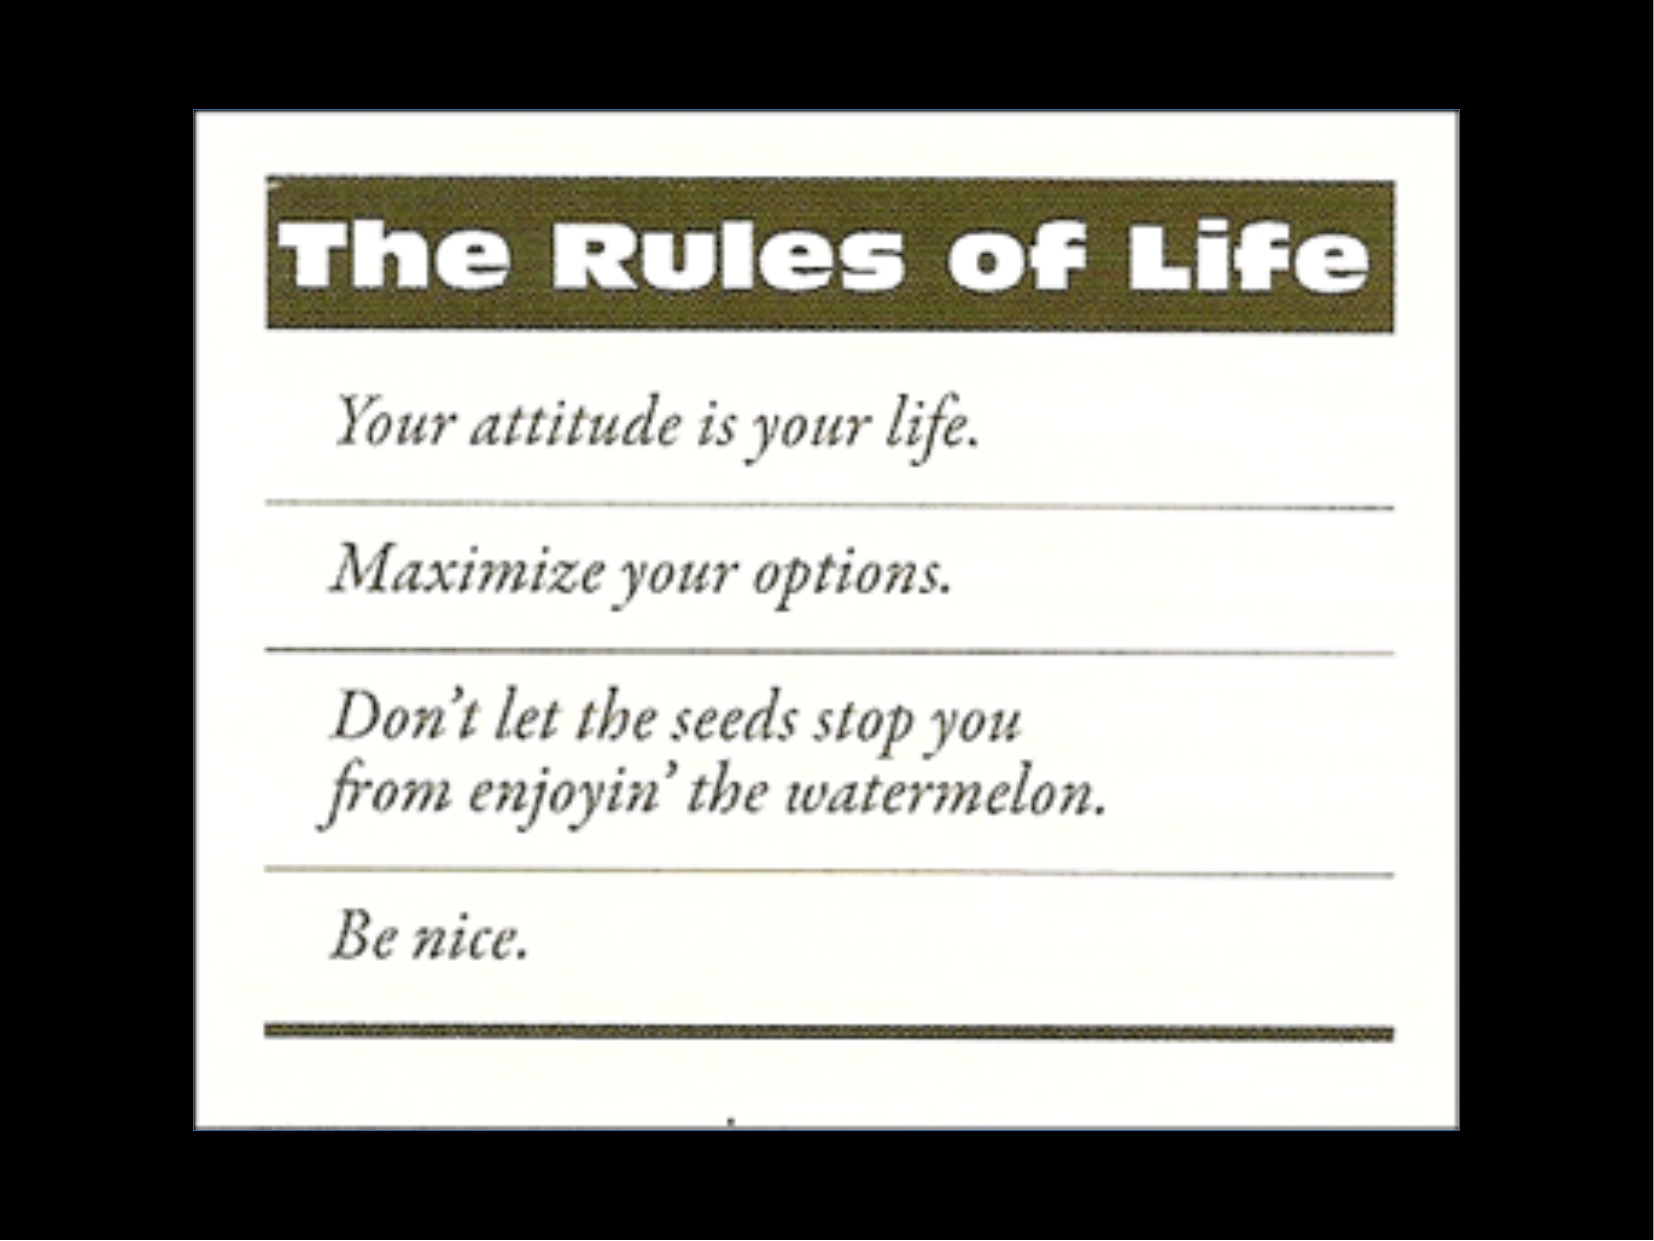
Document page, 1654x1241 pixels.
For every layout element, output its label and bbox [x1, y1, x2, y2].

picture [193, 109, 1460, 1131]
